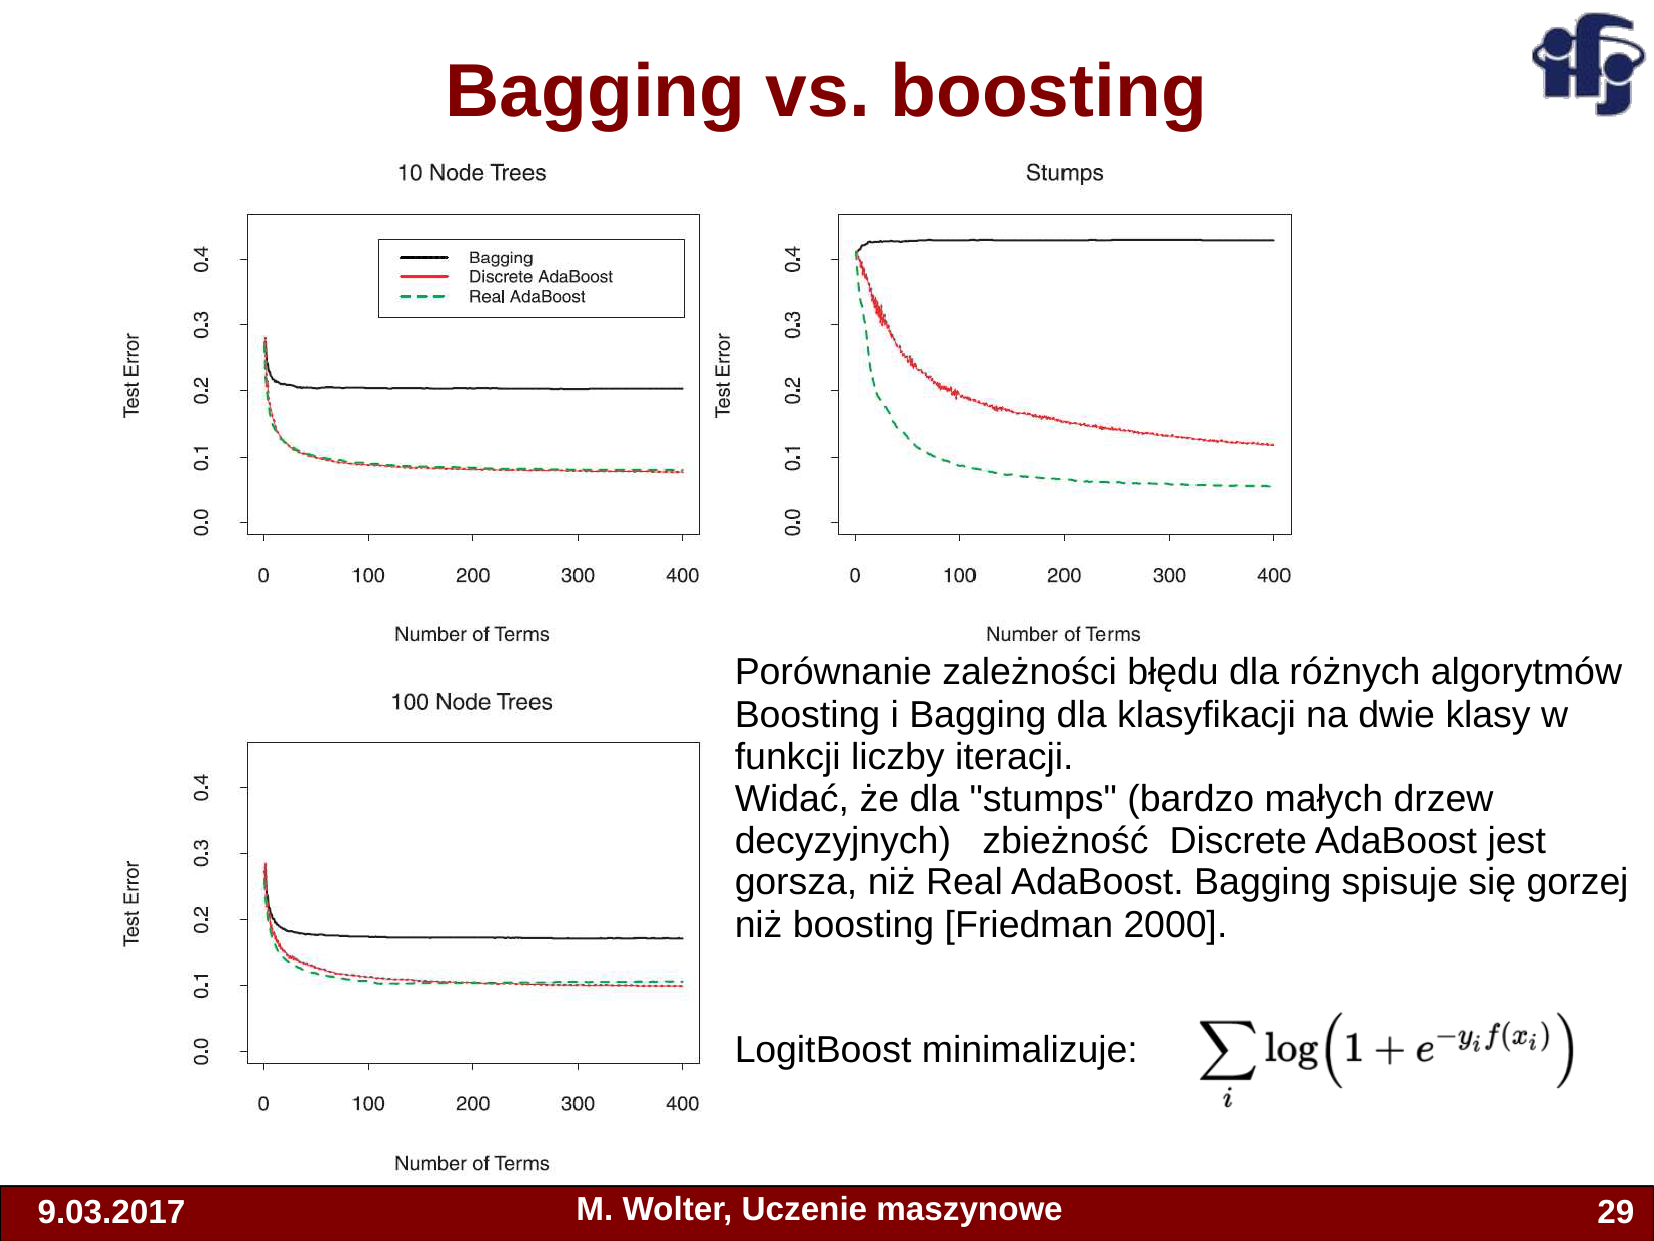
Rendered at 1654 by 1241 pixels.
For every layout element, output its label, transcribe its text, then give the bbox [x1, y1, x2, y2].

title Bagging vs. boosting [82, 25, 1571, 148]
picture [88, 147, 1602, 1182]
picture [1525, 0, 1654, 129]
text_box Porównanie zależności błędu dla różnych algorytmów Boosting i Bagging dla klasyfikacji na dwie klasy w funkcji liczby iteracji. Widać, że dla "stumps" (bardzo małych drzew decyzyjnych) zbieżność Discrete AdaBoost jest gorsza, niż Real AdaBoost. Bagging spisuje się gorzej niż boosting [Friedman 2000]. LogitBoost minimalizuje: [720, 643, 1654, 1126]
